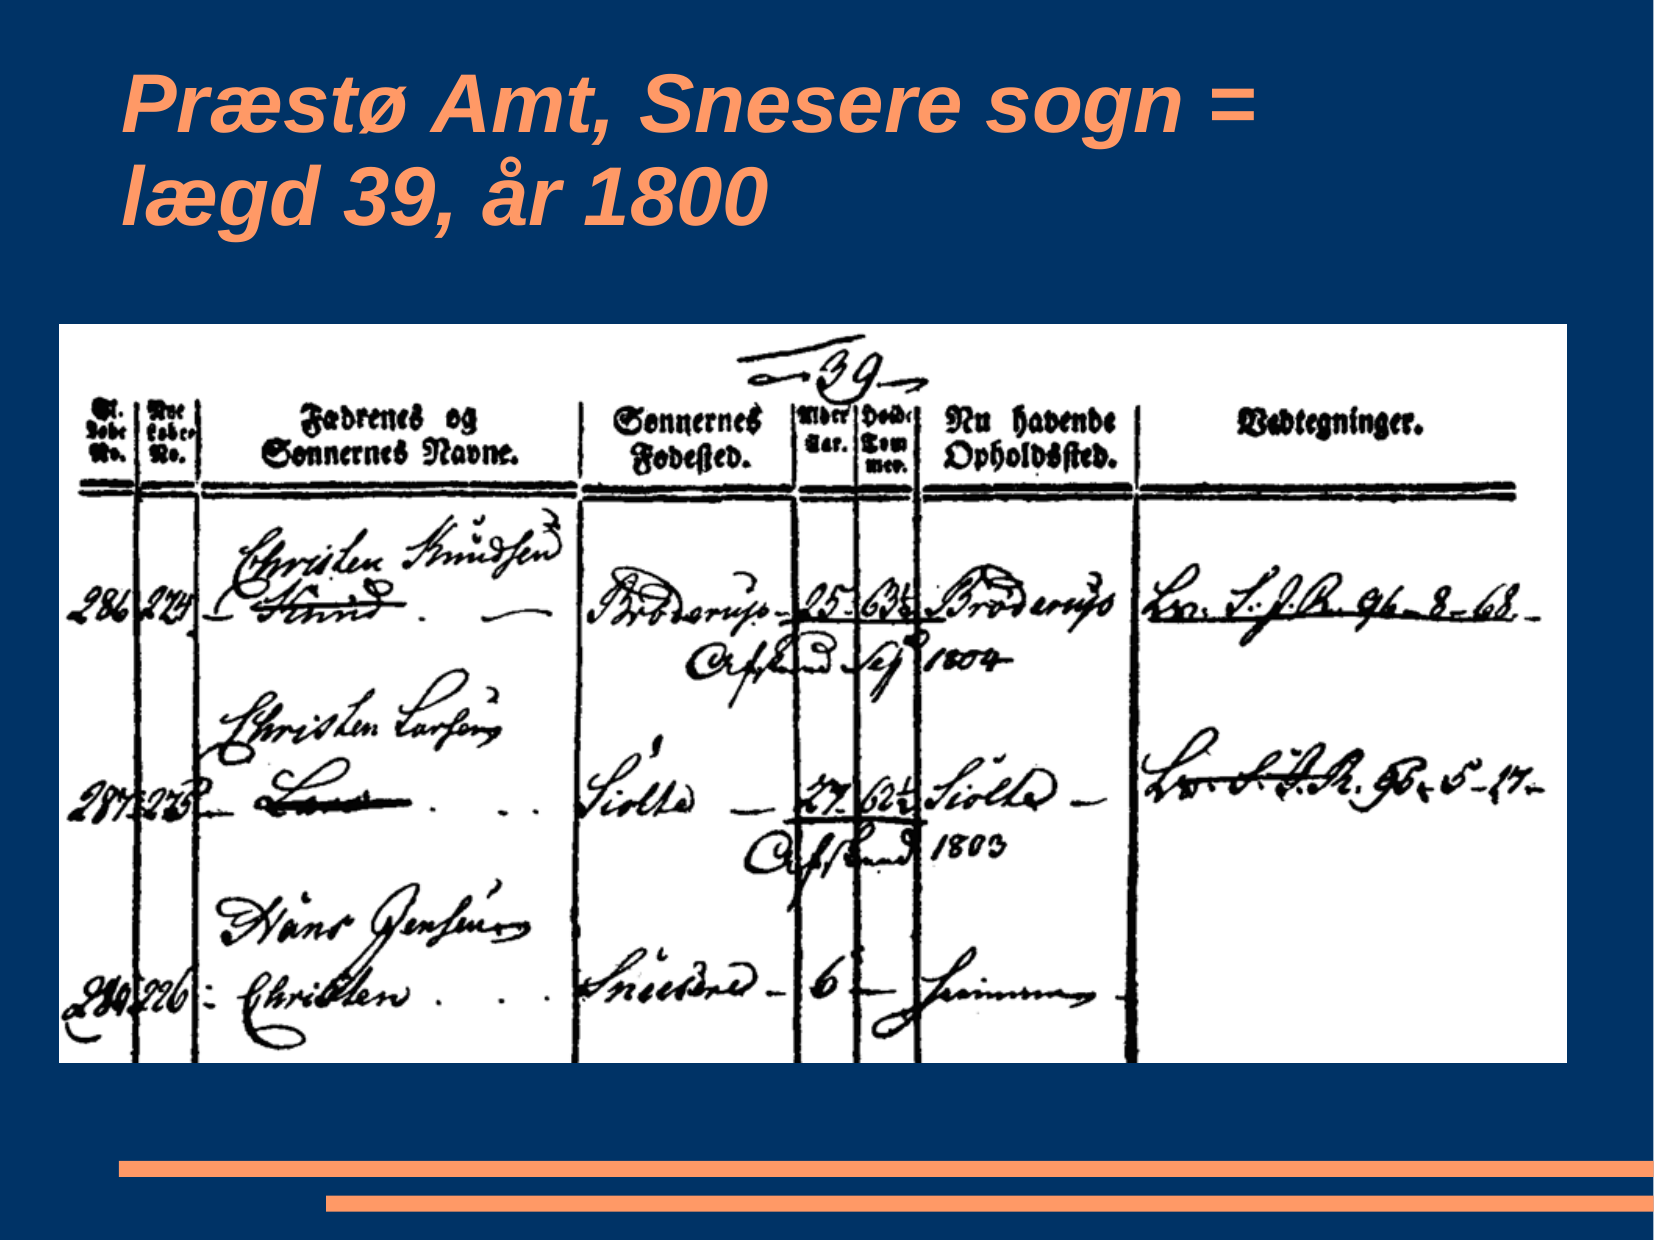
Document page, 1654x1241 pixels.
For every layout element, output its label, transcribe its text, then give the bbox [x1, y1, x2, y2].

title Præstø Amt, Snesere sogn = lægd 39, år 1800 [121, 53, 1534, 247]
picture [59, 324, 1567, 1063]
